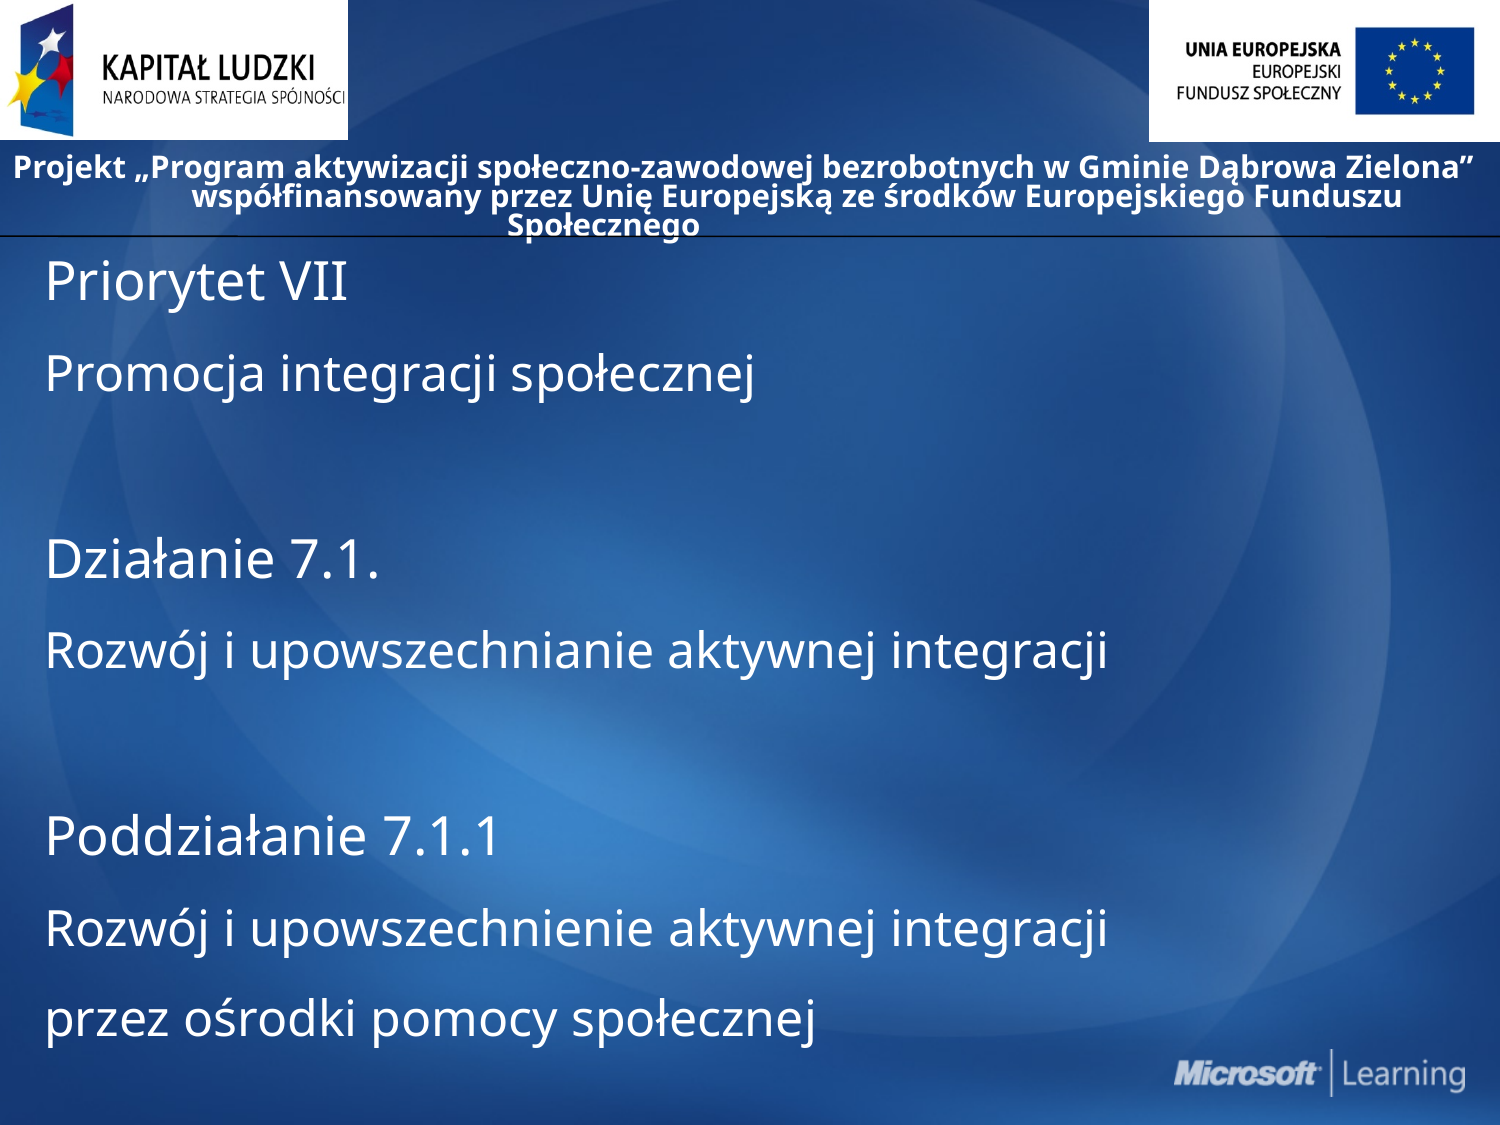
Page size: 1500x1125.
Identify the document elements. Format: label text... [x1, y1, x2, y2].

picture [0, 0, 348, 140]
text_box Projekt „Program aktywizacji społeczno-zawodowej bezrobotnych w Gminie Dąbrowa Zielona” współfinansowany przez Unię Europejską ze środków Europejskiego Funduszu Społecznego [0, 147, 1500, 235]
picture [1149, 0, 1500, 142]
text_box Priorytet VII Promocja integracji społecznej Działanie 7.1. Rozwój i upowszechnianie aktywnej integracji Poddziałanie 7.1.1 Rozwój i upowszechnienie aktywnej integracji przez ośrodki pomocy społecznej [29, 206, 1477, 1054]
